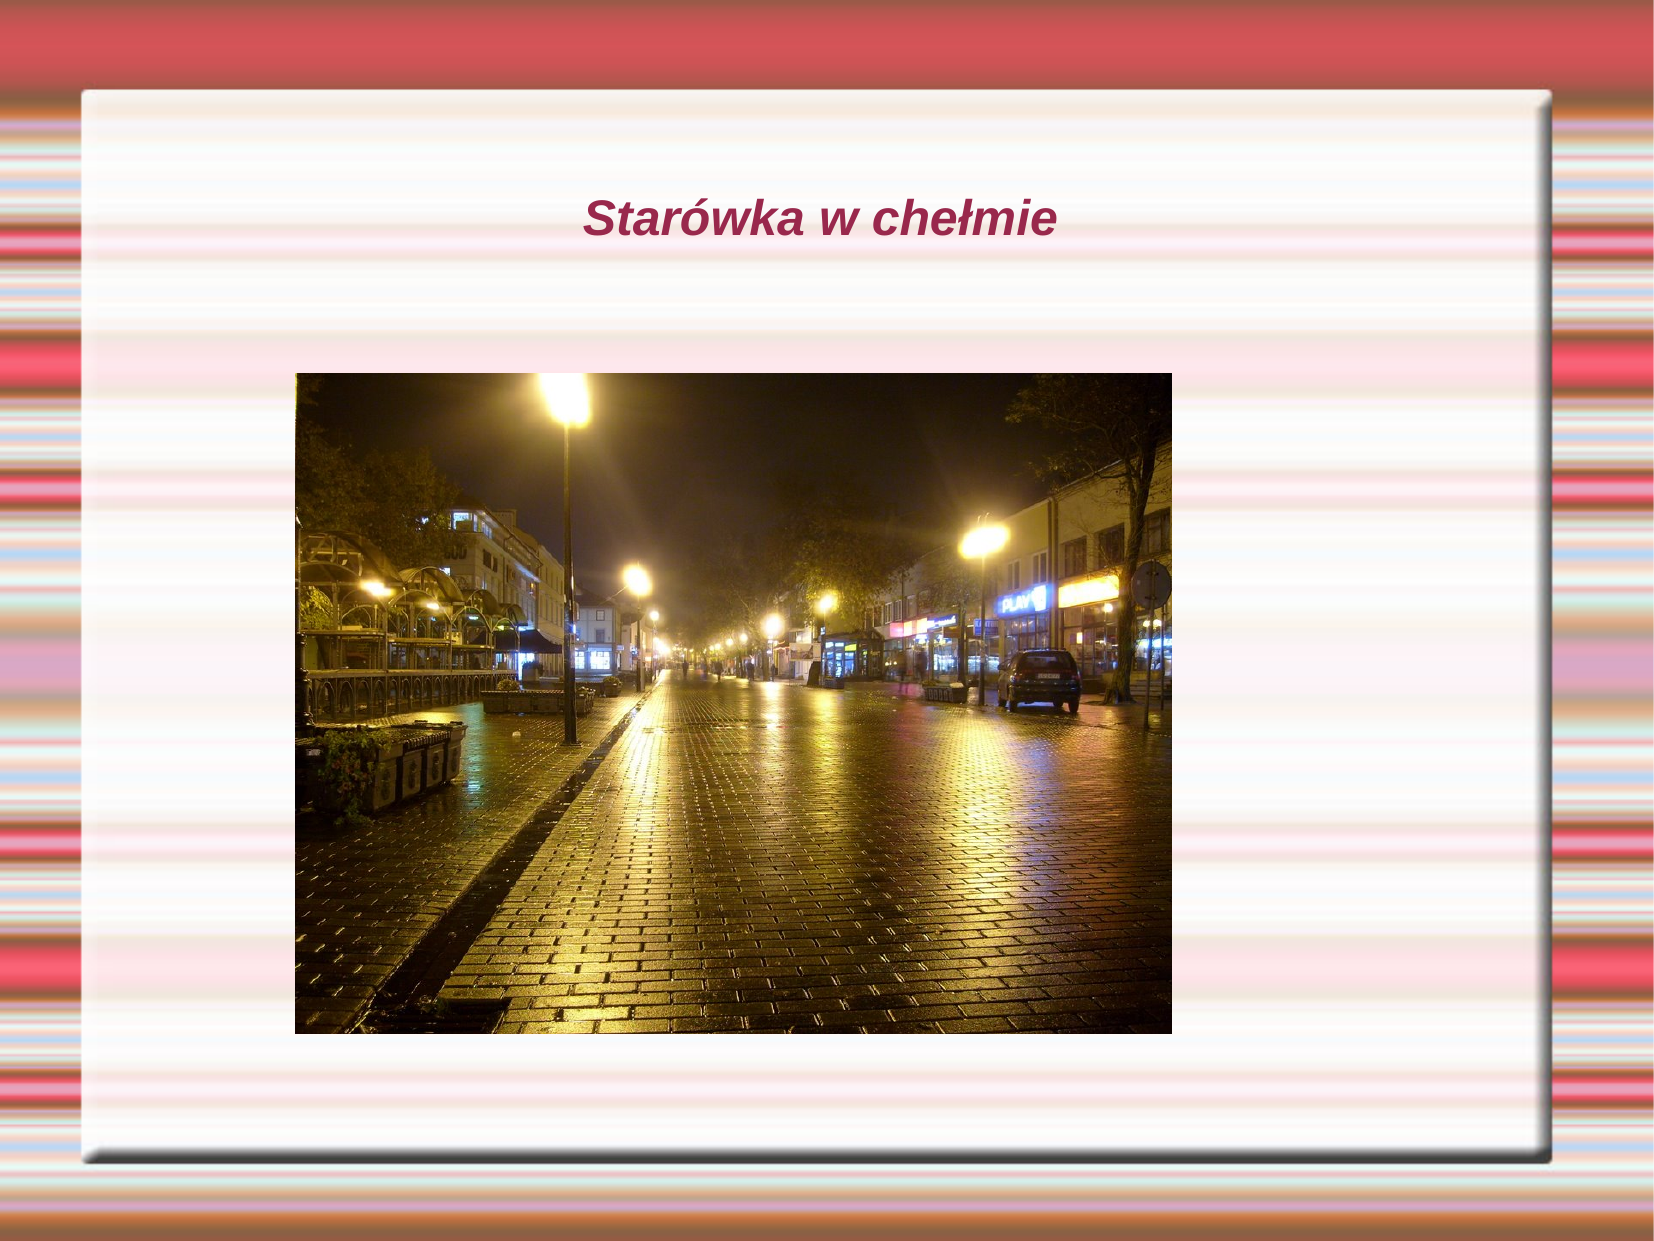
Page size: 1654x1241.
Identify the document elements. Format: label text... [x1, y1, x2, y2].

picture [0, 0, 1654, 1241]
title Starówka w chełmie [121, 114, 1534, 322]
